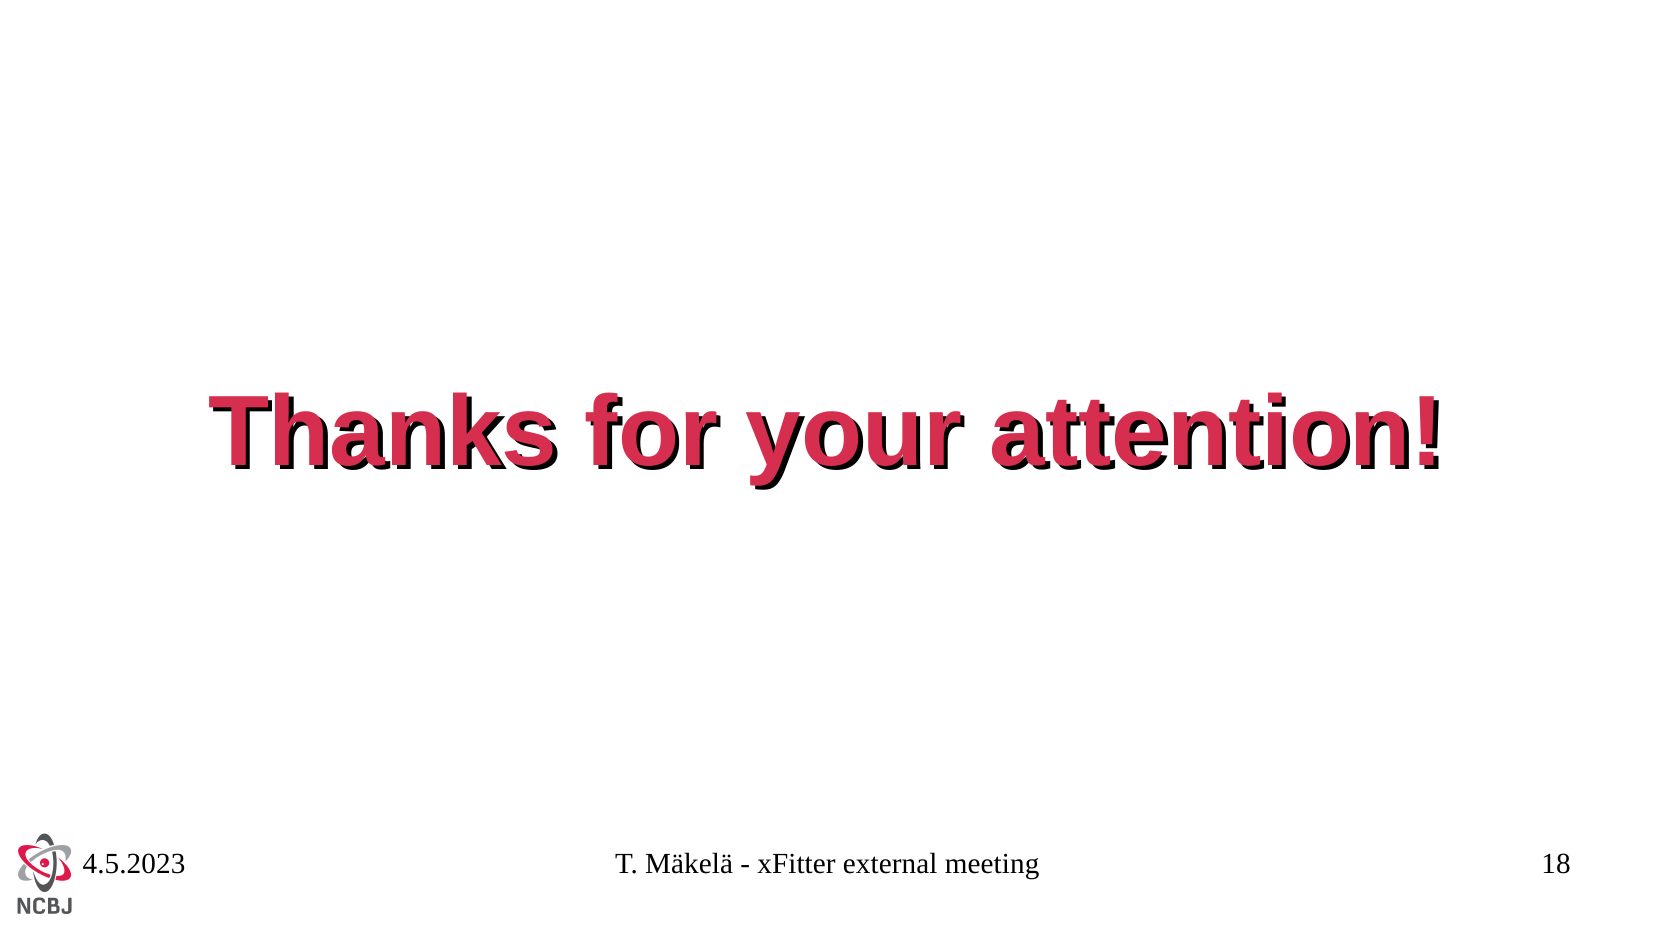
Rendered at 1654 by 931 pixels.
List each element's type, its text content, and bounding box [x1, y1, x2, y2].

picture [15, 832, 76, 916]
title Thanks for your attention! [82, 90, 1571, 781]
